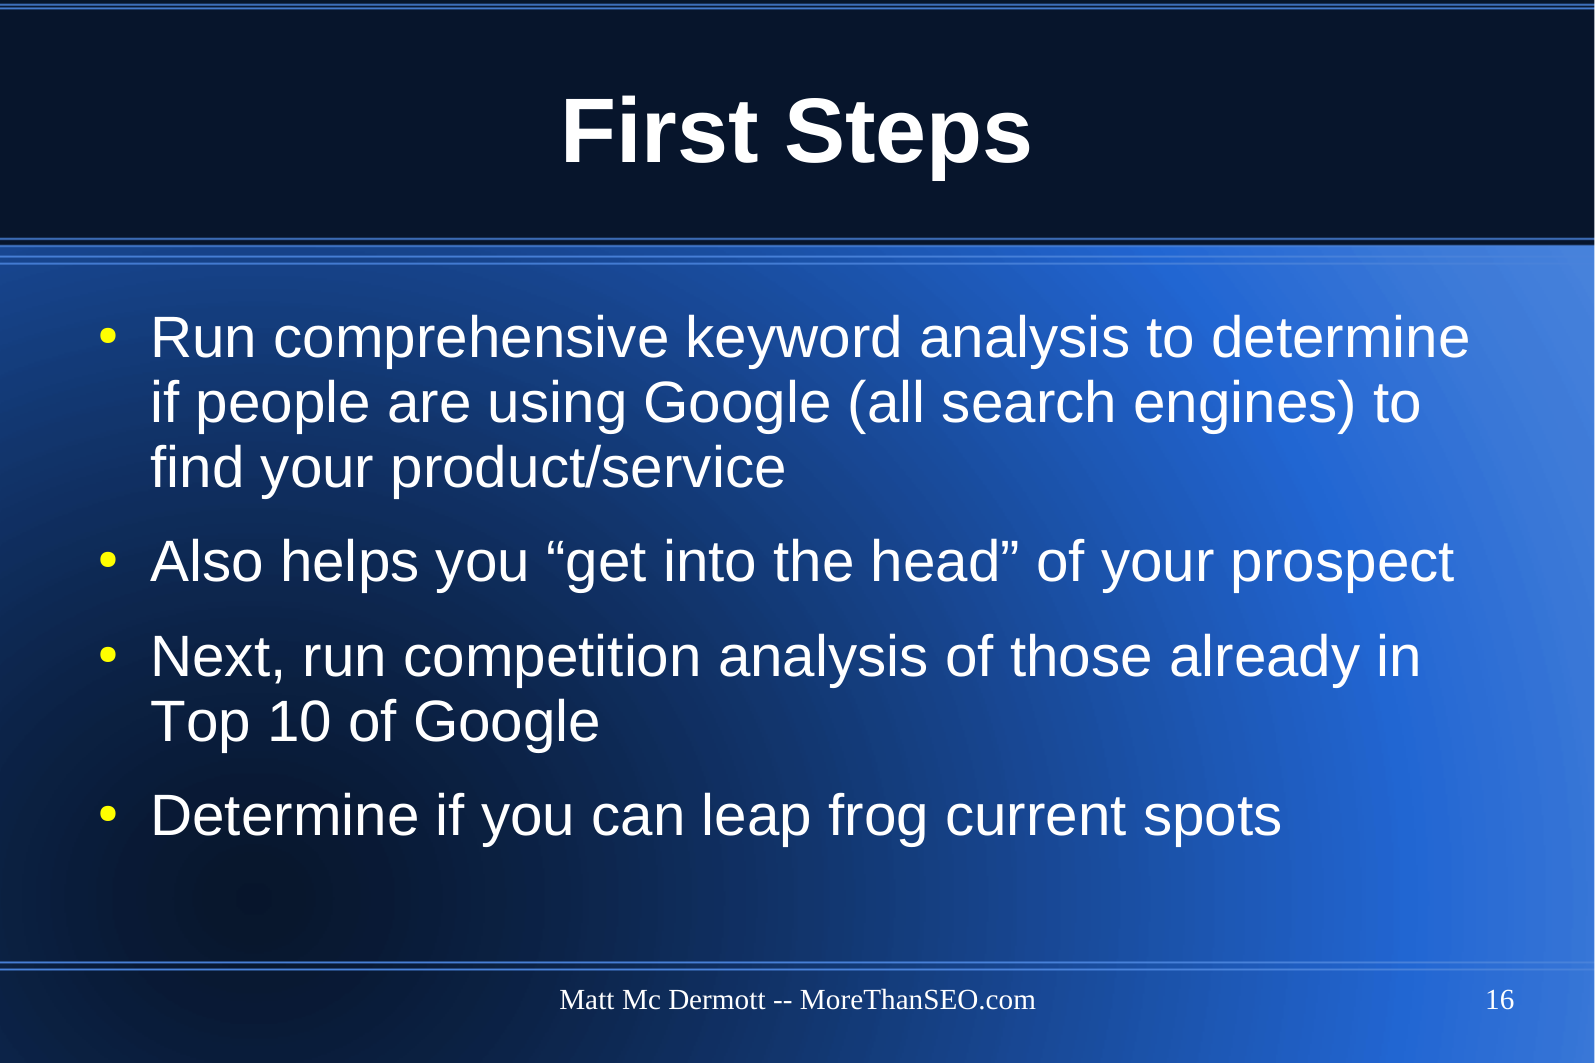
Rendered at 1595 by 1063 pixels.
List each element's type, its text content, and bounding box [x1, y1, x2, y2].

title First Steps [79, 42, 1515, 220]
list Run comprehensive keyword analysis to determine if people are using Google (all search engines) to find your product/service Also helps you “get into the head” of your prospect Next, run competition analysis of those already in Top 10 of Google Determine if you can leap frog current spots [79, 304, 1515, 907]
picture [0, 0, 1595, 1063]
